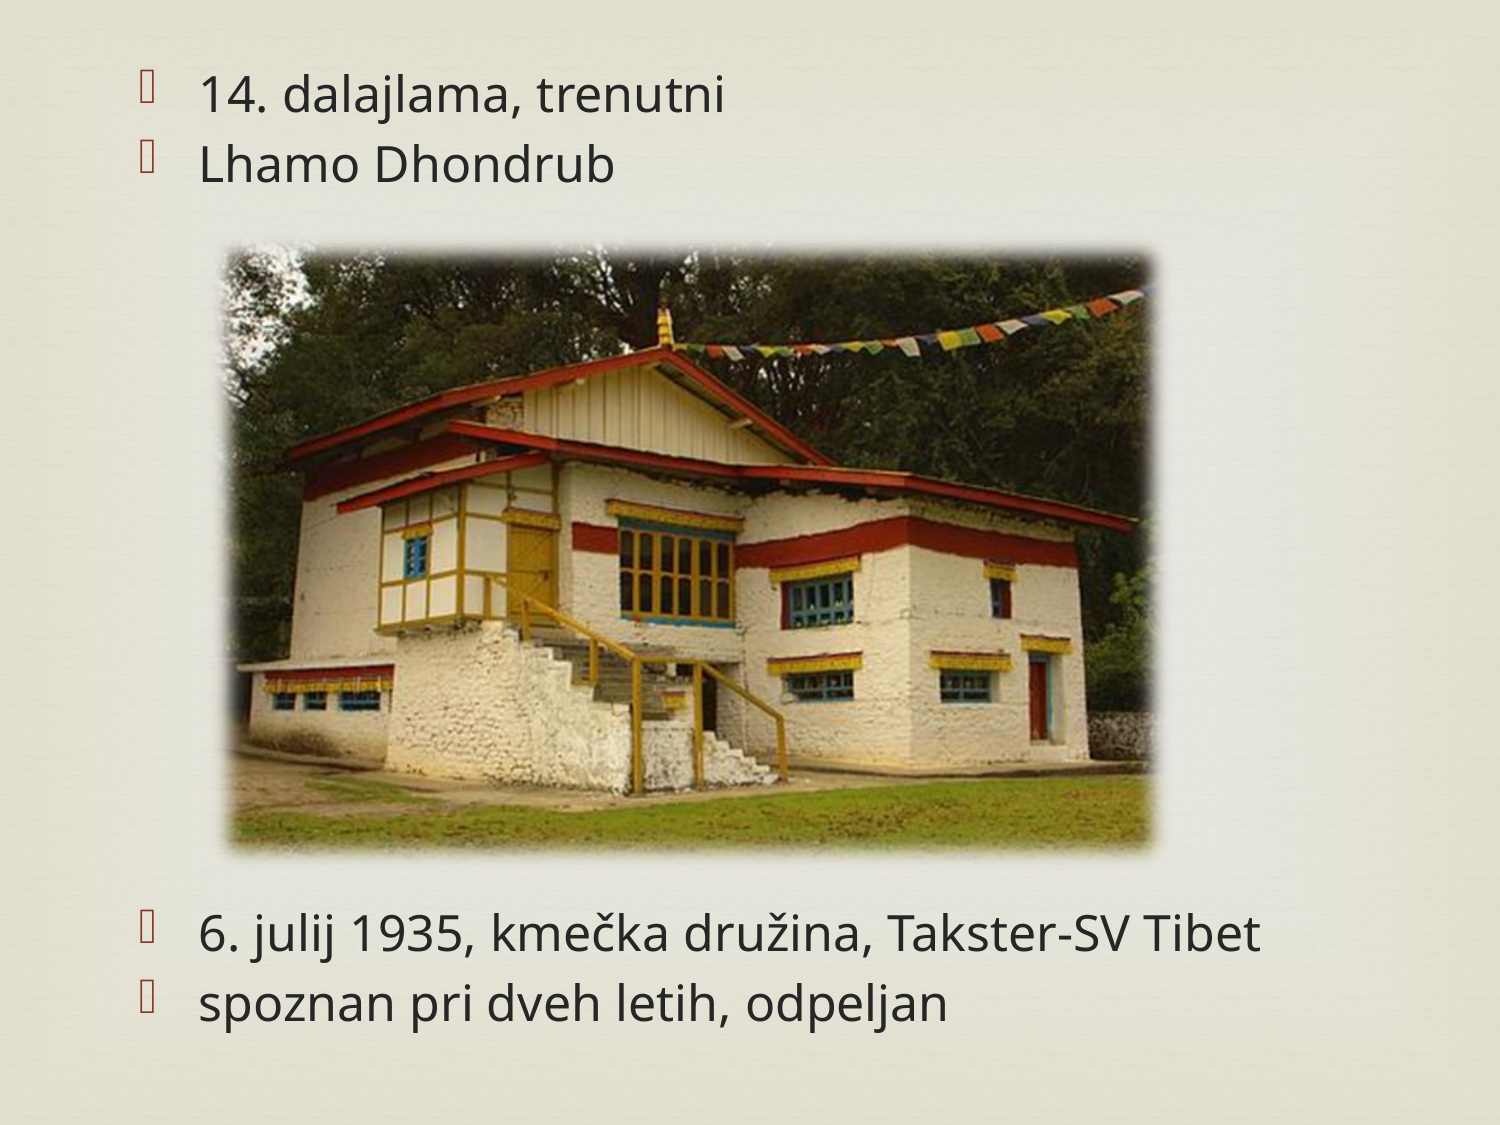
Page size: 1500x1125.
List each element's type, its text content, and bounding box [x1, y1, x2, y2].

text_box 14. dalajlama, trenutni Lhamo Dhondrub 6. julij 1935, kmečka družina, Takster-SV Tibet spoznan pri dveh letih, odpeljan [123, 54, 1395, 1083]
picture [206, 231, 1176, 874]
